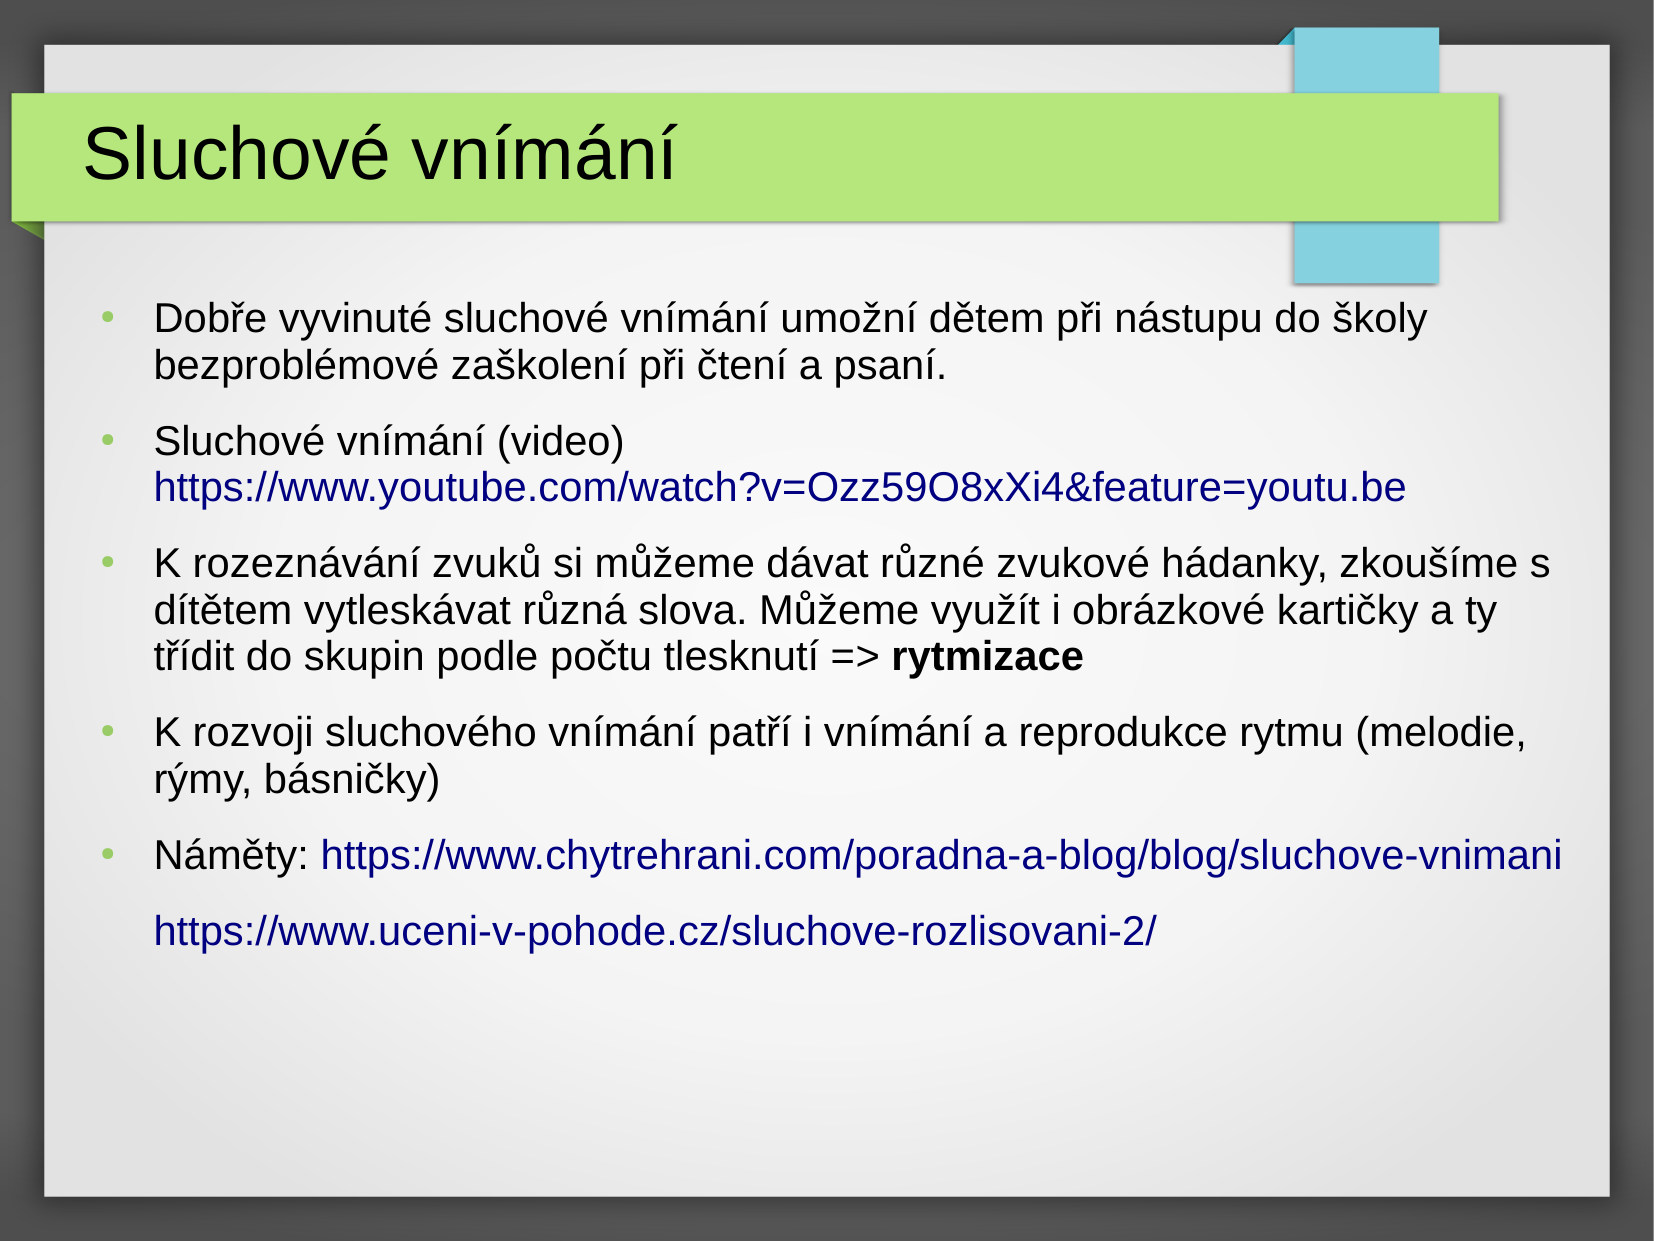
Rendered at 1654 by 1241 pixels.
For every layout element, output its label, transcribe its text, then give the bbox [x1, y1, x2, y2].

picture [0, 0, 1654, 1241]
list Dobře vyvinuté sluchové vnímání umožní dětem při nástupu do školy bezproblémové zaškolení při čtení a psaní. Sluchové vnímání (video) https://www.youtube.com/watch?v=Ozz59O8xXi4&feature=youtu.be K rozeznávání zvuků si můžeme dávat různé zvukové hádanky, zkoušíme s dítětem vytleskávat různá slova. Můžeme využít i obrázkové kartičky a ty třídit do skupin podle počtu tlesknutí => rytmizace K rozvoji sluchového vnímání patří i vnímání a reprodukce rytmu (melodie, rýmy, básničky) Náměty: https://www.chytrehrani.com/poradna-a-blog/blog/sluchove-vnimani https://www.uceni-v-pohode.cz/sluchove-rozlisovani-2/ [82, 295, 1571, 1015]
title Sluchové vnímání [82, 94, 1264, 213]
